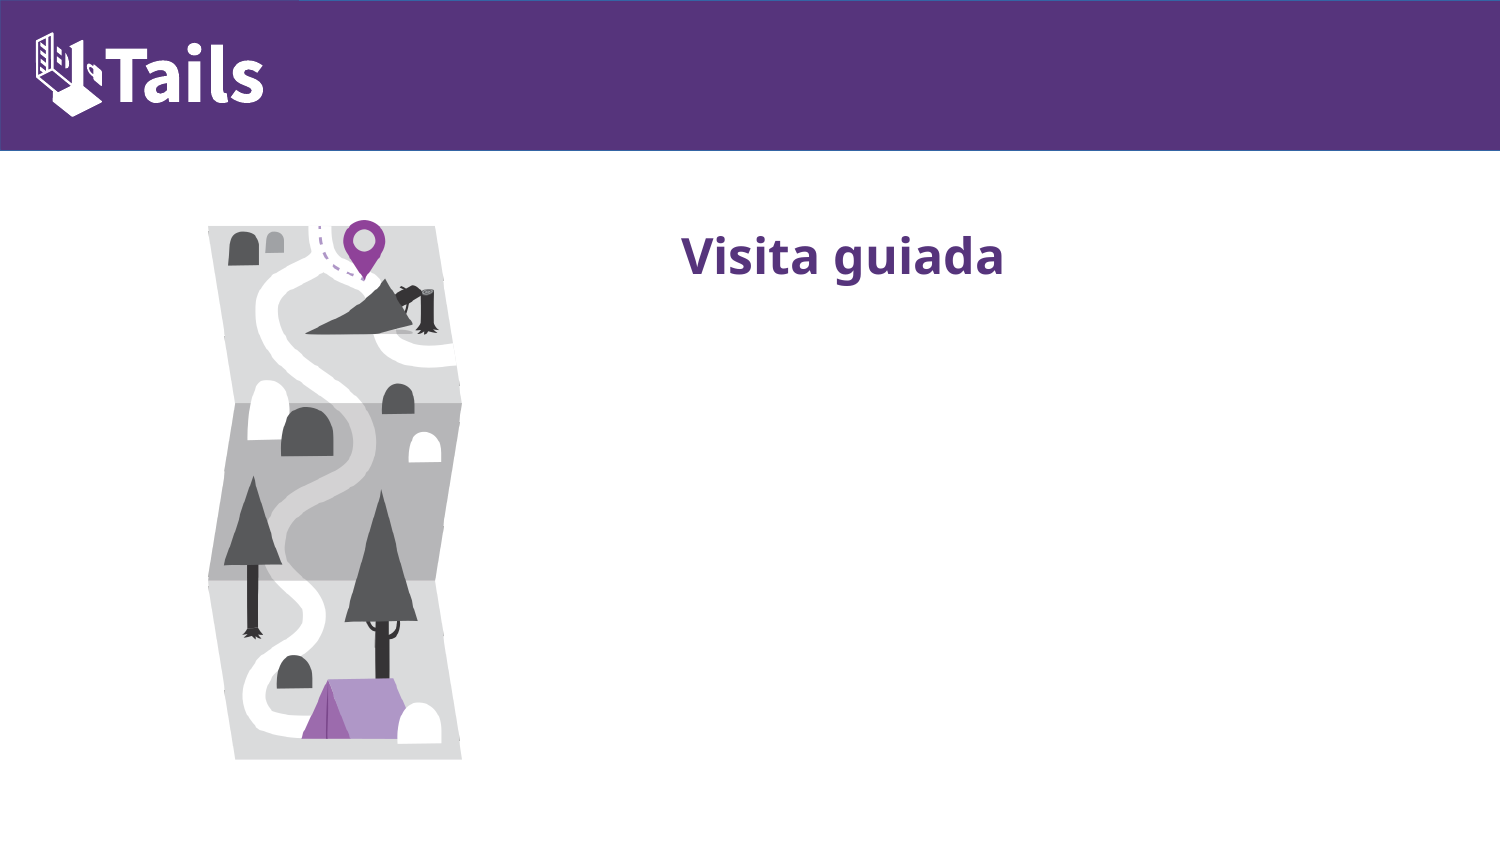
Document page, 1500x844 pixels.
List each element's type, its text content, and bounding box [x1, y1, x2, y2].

picture [193, 213, 475, 776]
title Visita guiada [680, 192, 1463, 319]
